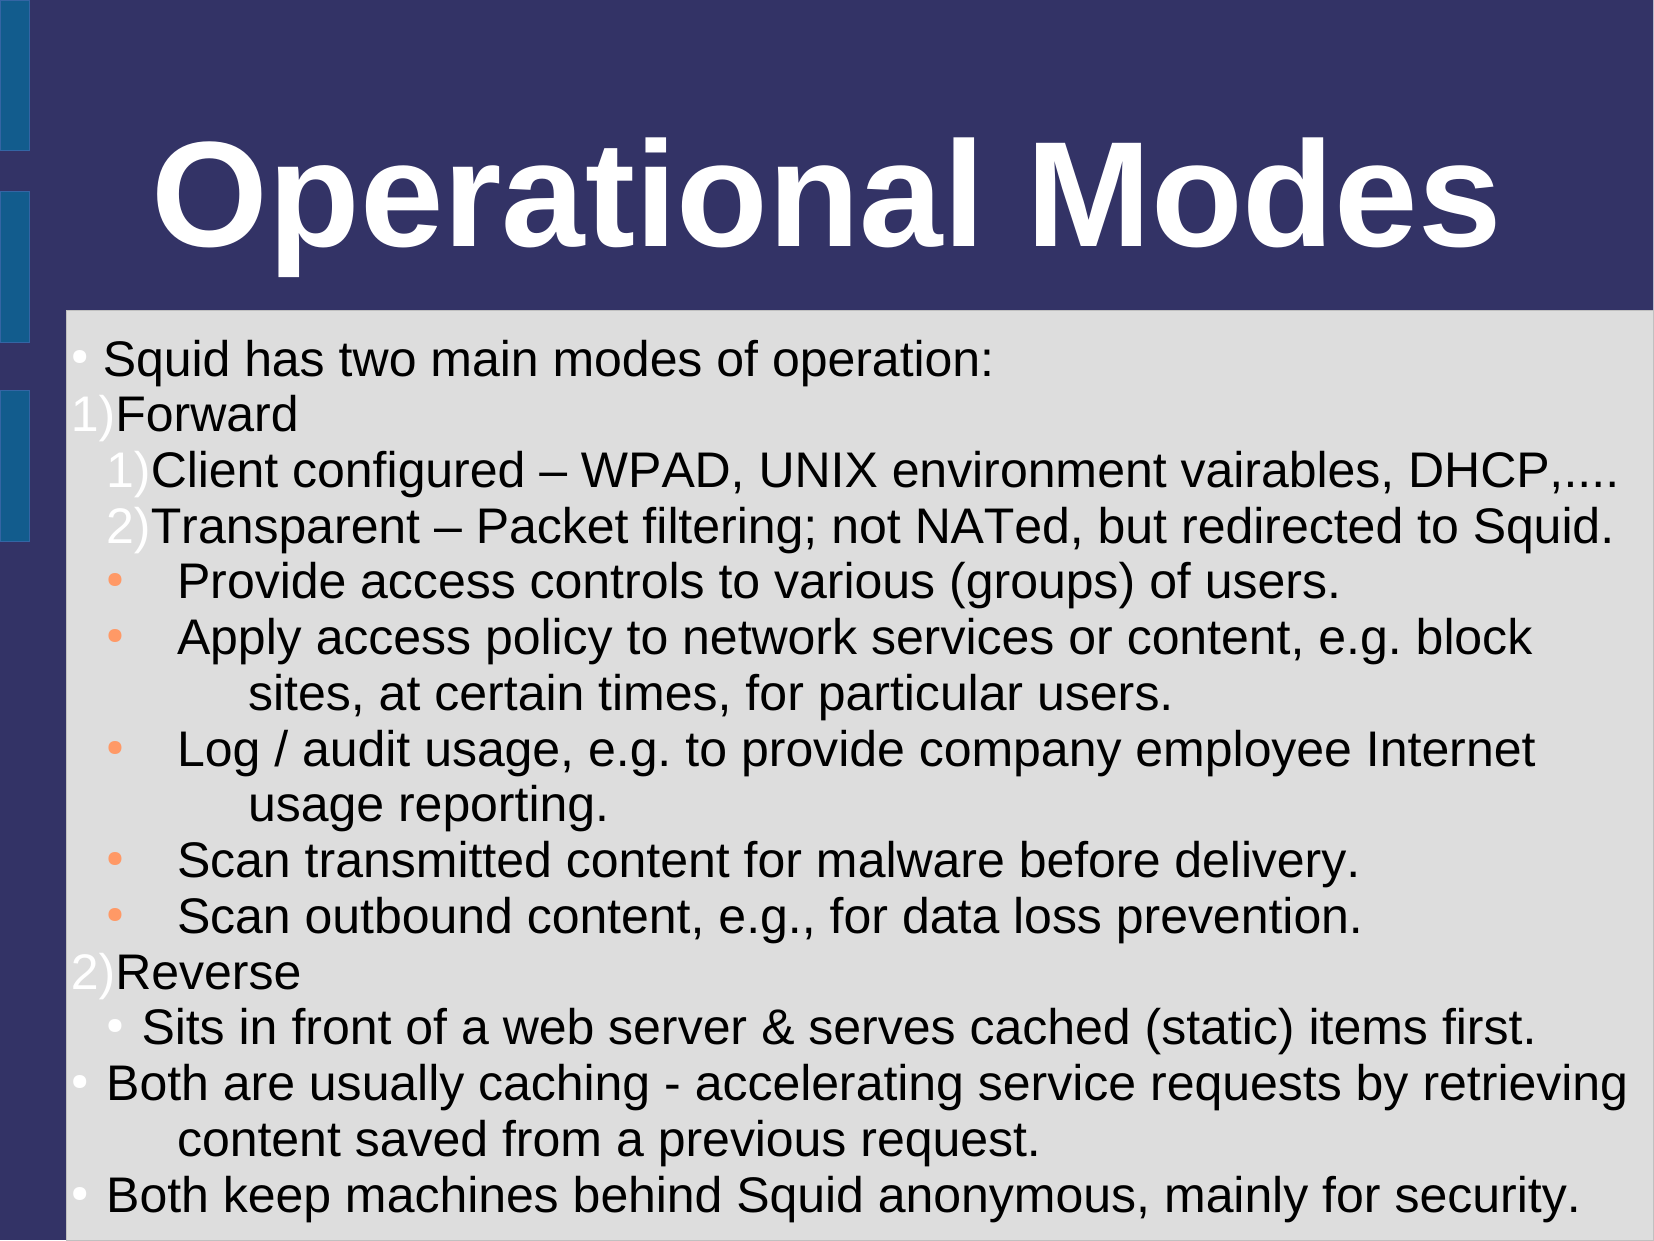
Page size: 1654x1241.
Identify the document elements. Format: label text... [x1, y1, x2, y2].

list Squid has two main modes of operation: Forward Client configured – WPAD, UNIX environment vairables, DHCP,.... Transparent – Packet filtering; not NATed, but redirected to Squid. Provide access controls to various (groups) of users. Apply access policy to network services or content, e.g. block sites, at certain times, for particular users. Log / audit usage, e.g. to provide company employee Internet usage reporting. Scan transmitted content for malware before delivery. Scan outbound content, e.g., for data loss prevention. Reverse Sits in front of a web server & serves cached (static) items first. Both are usually caching - accelerating service requests by retrieving content saved from a previous request. Both keep machines behind Squid anonymous, mainly for security. [70, 330, 1654, 1223]
title Operational Modes [121, 91, 1534, 299]
